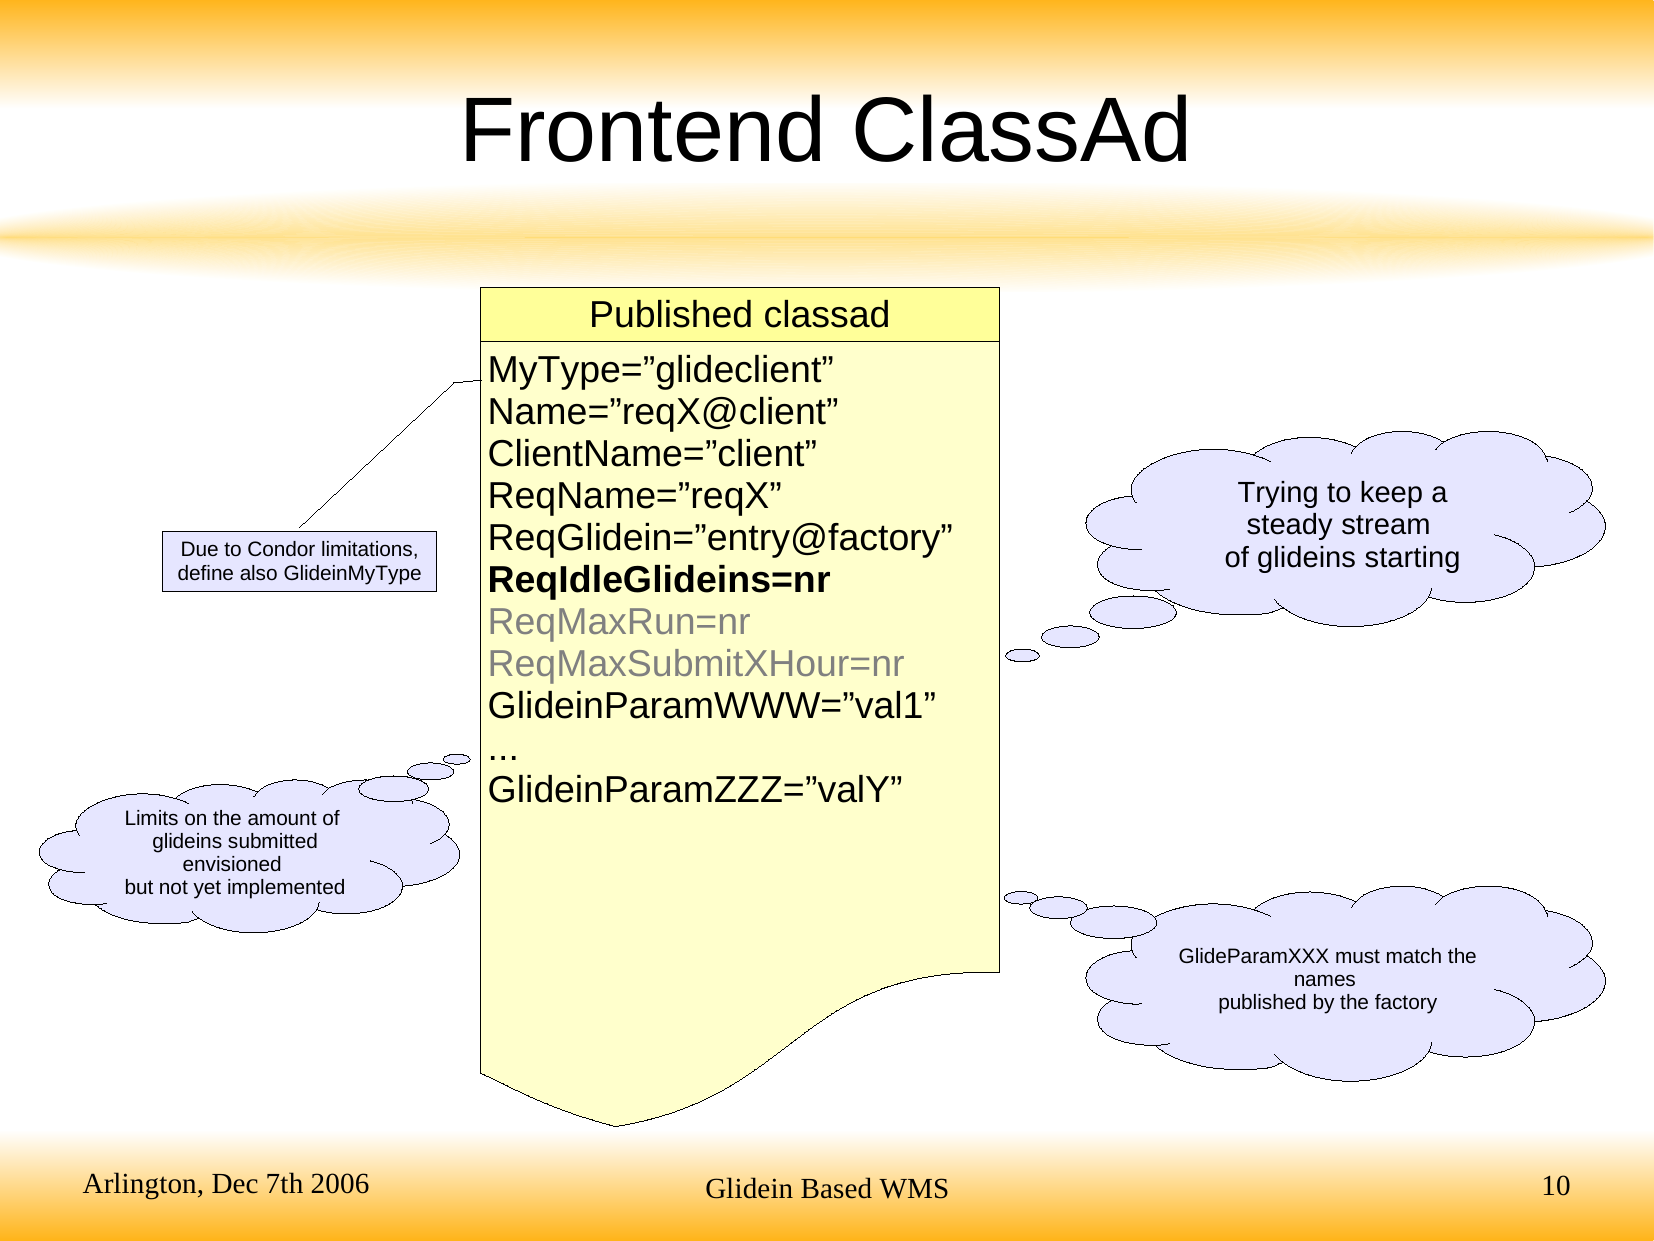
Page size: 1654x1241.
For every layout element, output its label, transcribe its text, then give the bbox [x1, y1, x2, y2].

text_box GlideParamXXX must match the names published by the factory [1004, 886, 1606, 1082]
text_box Trying to keep a steady stream of glideins starting [1085, 431, 1606, 627]
text_box VO frontend [18, 235, 1635, 239]
text_box Due to Condor limitations, define also GlideinMyType [162, 531, 437, 592]
text_box Limits on the amount of glideins submitted envisioned but not yet implemented [39, 762, 460, 933]
text_box MyType=”glideclient” Name=”reqX@client” ClientName=”client” ReqName=”reqX” ReqGlidein=”entry@factory” ReqIdleGlideins=nr ReqMaxRun=nr ReqMaxSubmitXHour=nr GlideinParamWWW=”val1” ... GlideinParamZZZ=”valY” [480, 342, 1000, 1127]
text_box Trying to keep a steady stream of glideins starting [1041, 625, 1100, 648]
text_box Published classad [480, 287, 1000, 342]
title Frontend ClassAd [82, 25, 1571, 233]
text_box Trying to keep a steady stream of glideins starting [1089, 595, 1177, 629]
